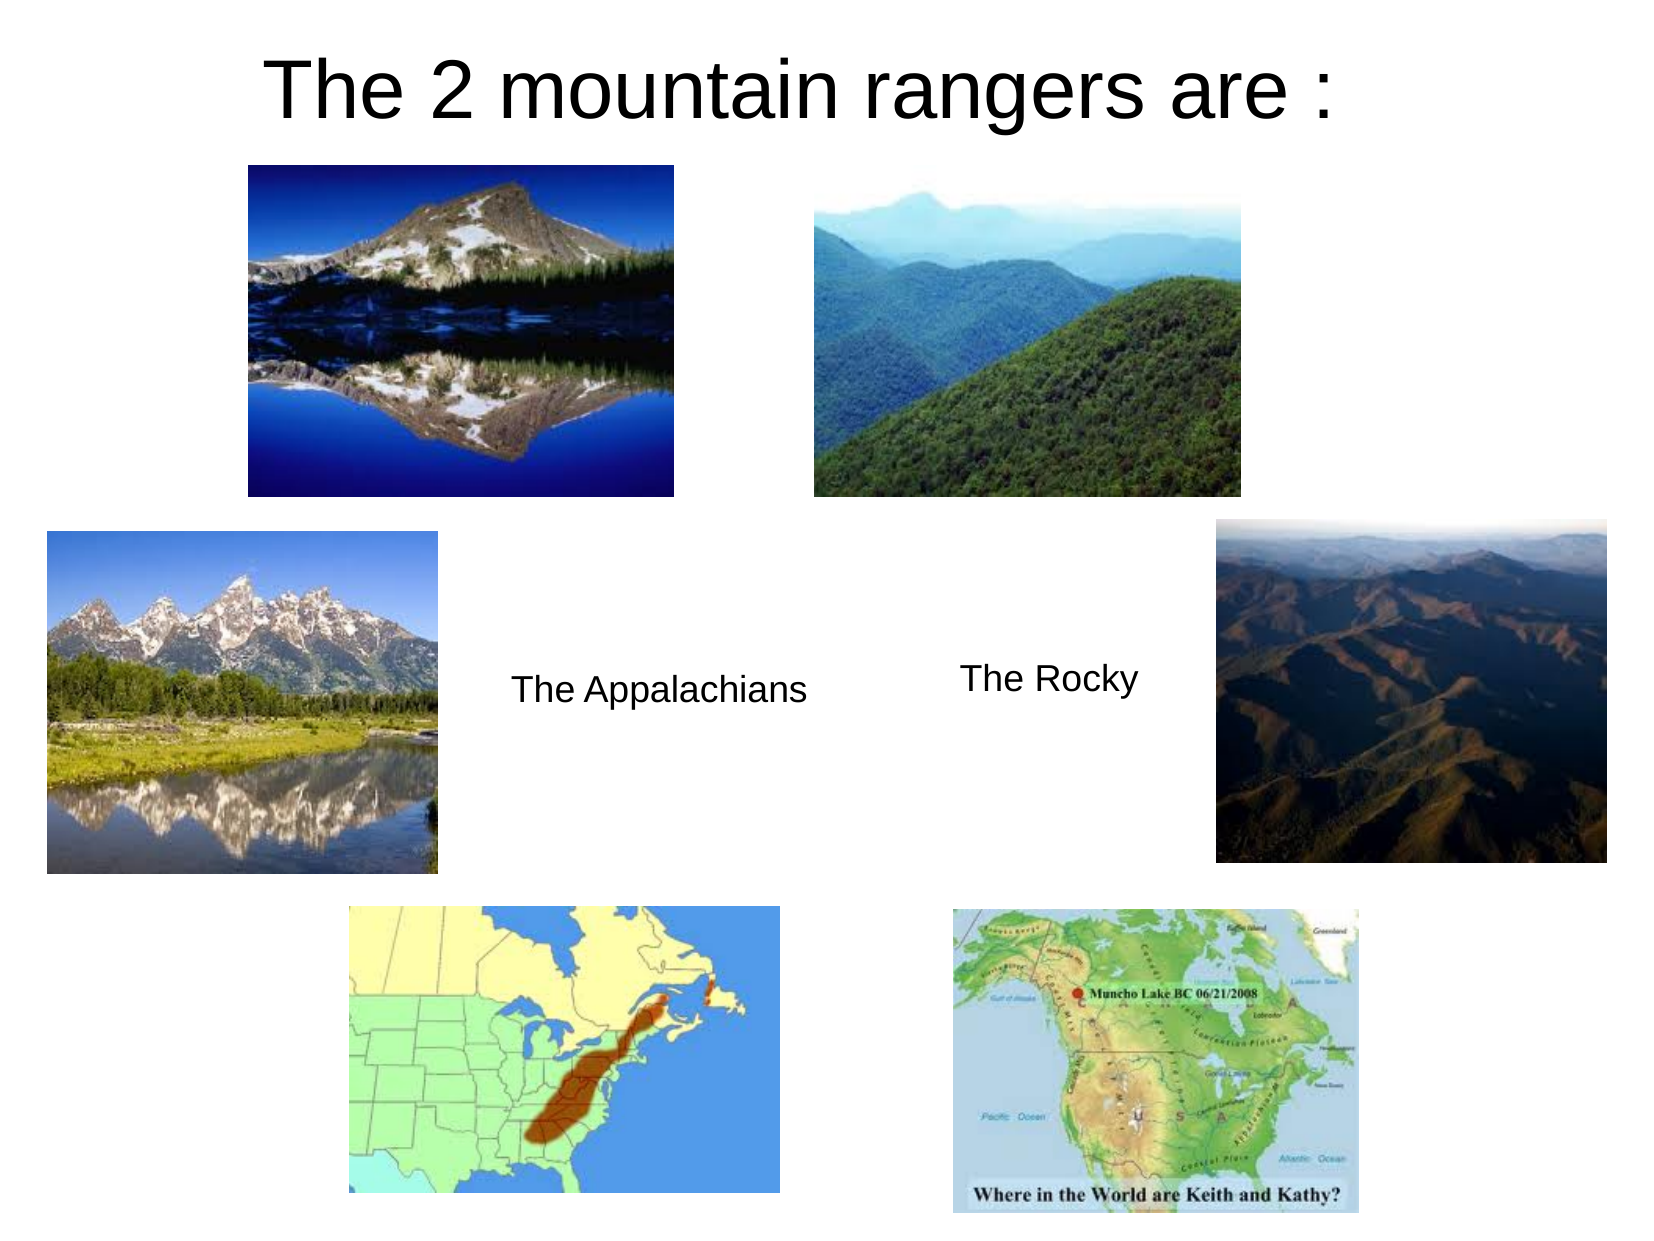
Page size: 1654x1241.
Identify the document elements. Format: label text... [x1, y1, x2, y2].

picture [1216, 519, 1607, 863]
picture [349, 906, 780, 1193]
picture [814, 165, 1241, 497]
picture [248, 165, 674, 497]
picture [953, 909, 1359, 1213]
text_box The Rocky [944, 649, 1175, 707]
text_box The 2 mountain rangers are : [248, 35, 1352, 144]
picture [47, 531, 438, 875]
text_box The Appalachians [496, 661, 824, 719]
